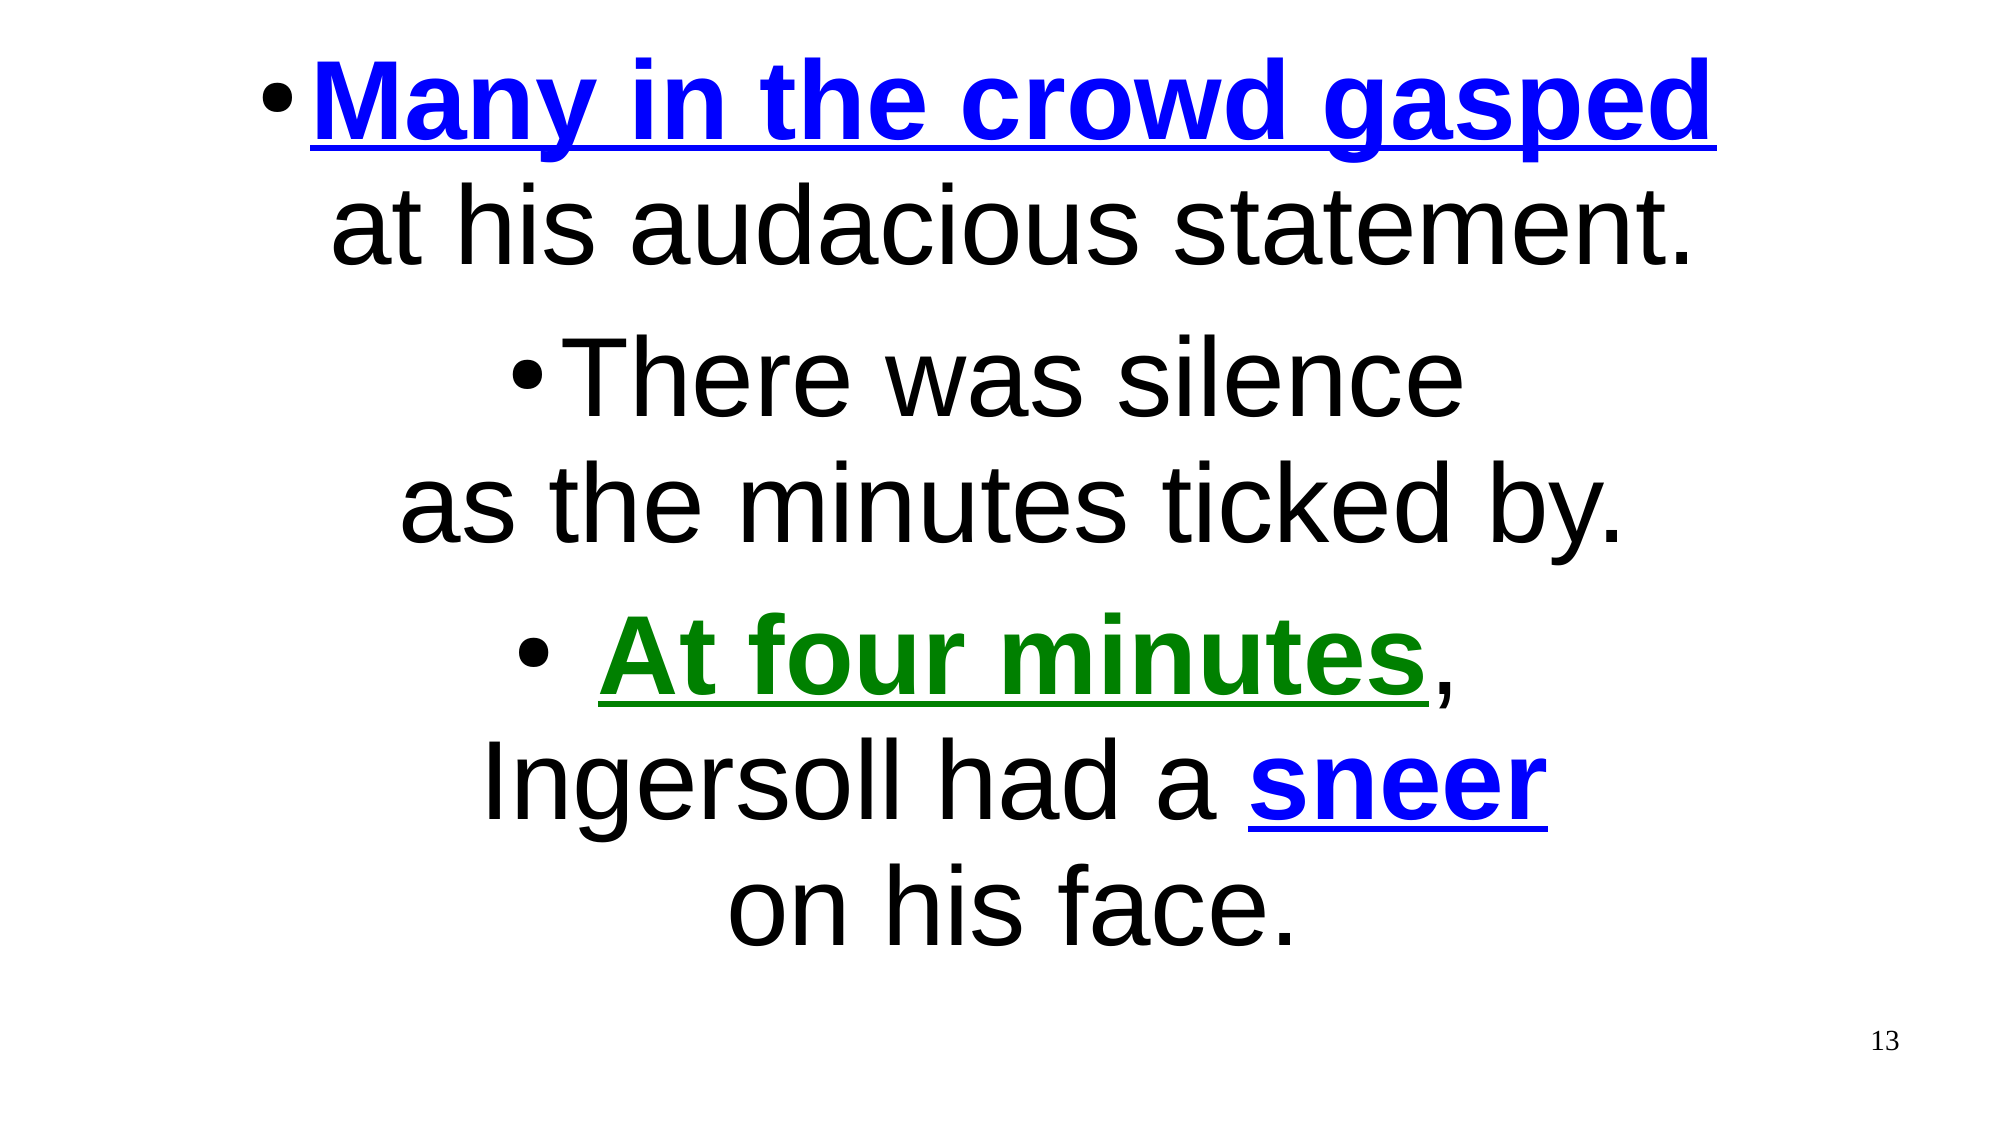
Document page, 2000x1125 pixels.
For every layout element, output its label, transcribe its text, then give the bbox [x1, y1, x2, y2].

list Many in the crowd gasped at his audacious statement. There was silence as the minutes ticked by. At four minutes, Ingersoll had a sneer on his face. [37, 37, 1951, 1088]
